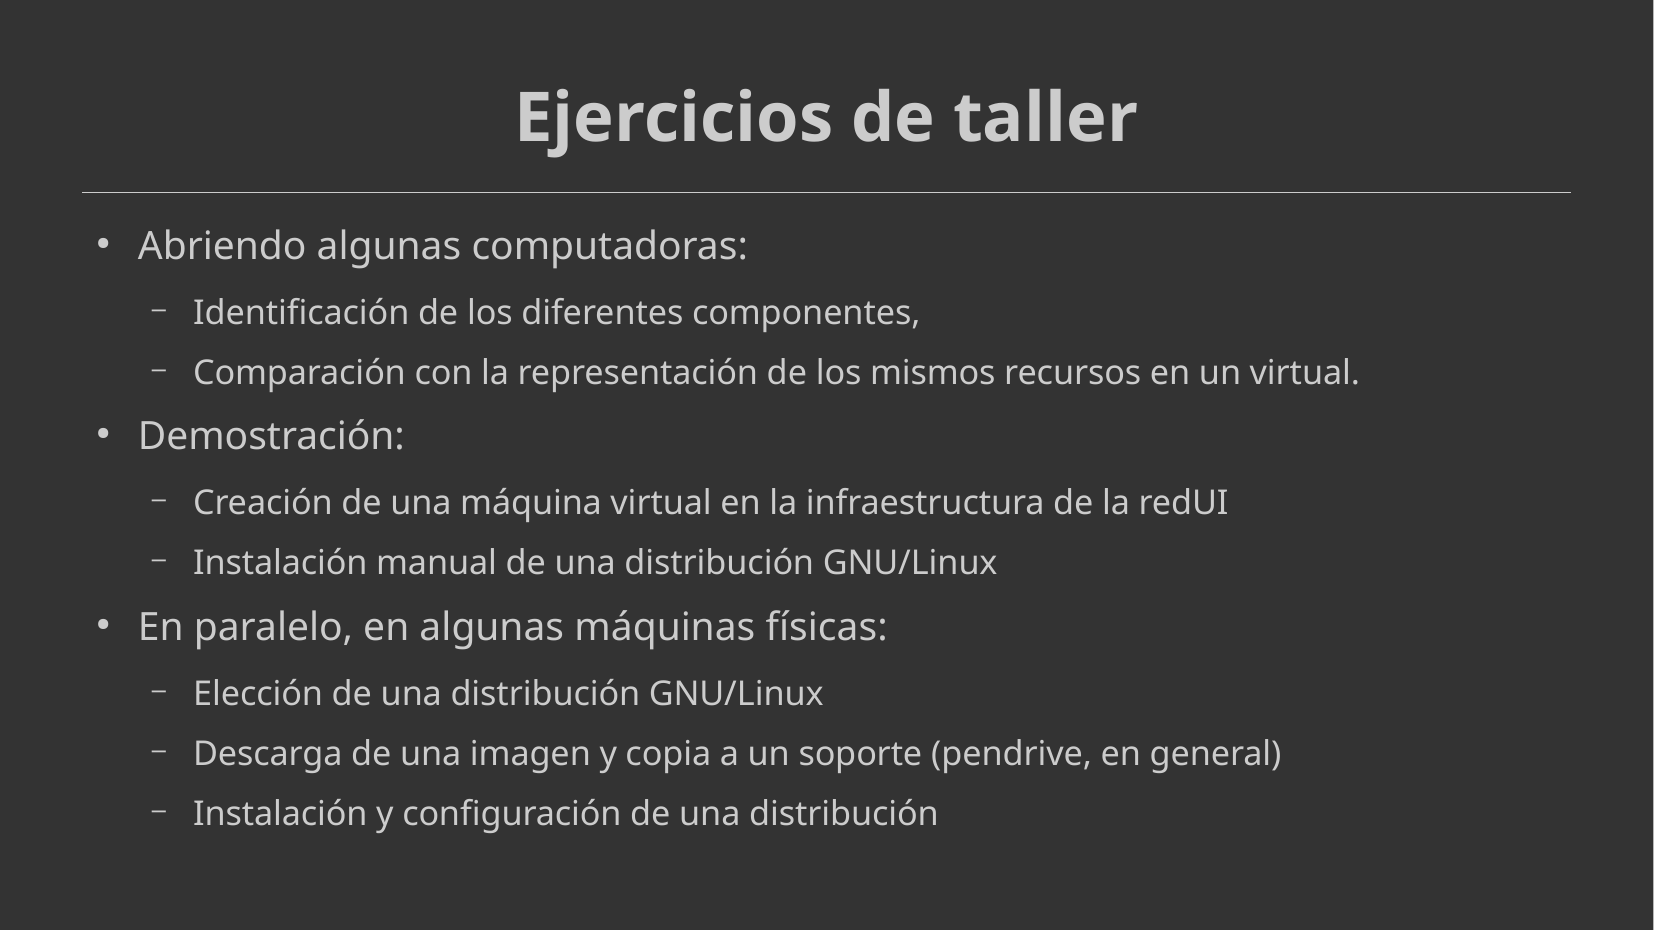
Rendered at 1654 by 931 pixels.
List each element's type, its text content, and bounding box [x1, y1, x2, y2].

title Ejercicios de taller [82, 37, 1571, 193]
list Abriendo algunas computadoras: Identificación de los diferentes componentes, Comparación con la representación de los mismos recursos en un virtual. Demostración: Creación de una máquina virtual en la infraestructura de la redUI Instalación manual de una distribución GNU/Linux En paralelo, en algunas máquinas físicas: Elección de una distribución GNU/Linux Descarga de una imagen y copia a un soporte (pendrive, en general) Instalación y configuración de una distribución [82, 217, 1571, 839]
